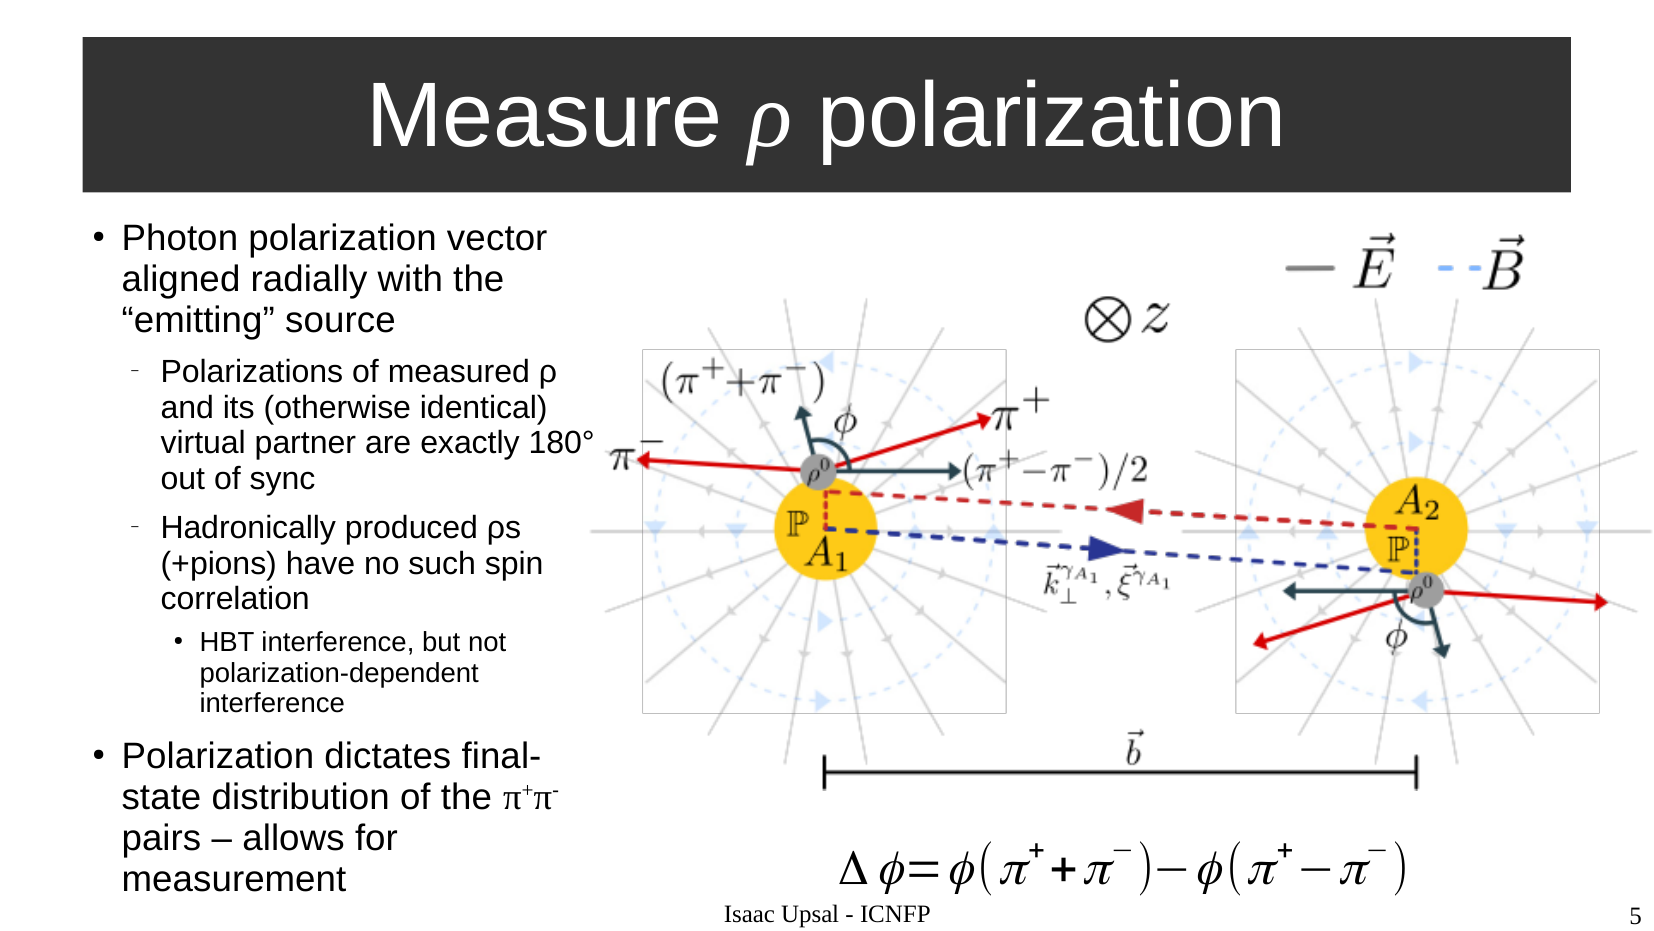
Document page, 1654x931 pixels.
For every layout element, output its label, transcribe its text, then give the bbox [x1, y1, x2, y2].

title Measure ρ polarization [82, 37, 1571, 193]
list Photon polarization vector aligned radially with the “emitting” source Polarizations of measured ρ and its (otherwise identical) virtual partner are exactly 180° out of sync Hadronically produced ρs (+pions) have no such spin correlation HBT interference, but not polarization-dependent interference Polarization dictates final-state distribution of the π+π- pairs – allows for measurement [82, 217, 601, 901]
picture [557, 223, 1654, 791]
chart [831, 832, 1416, 899]
